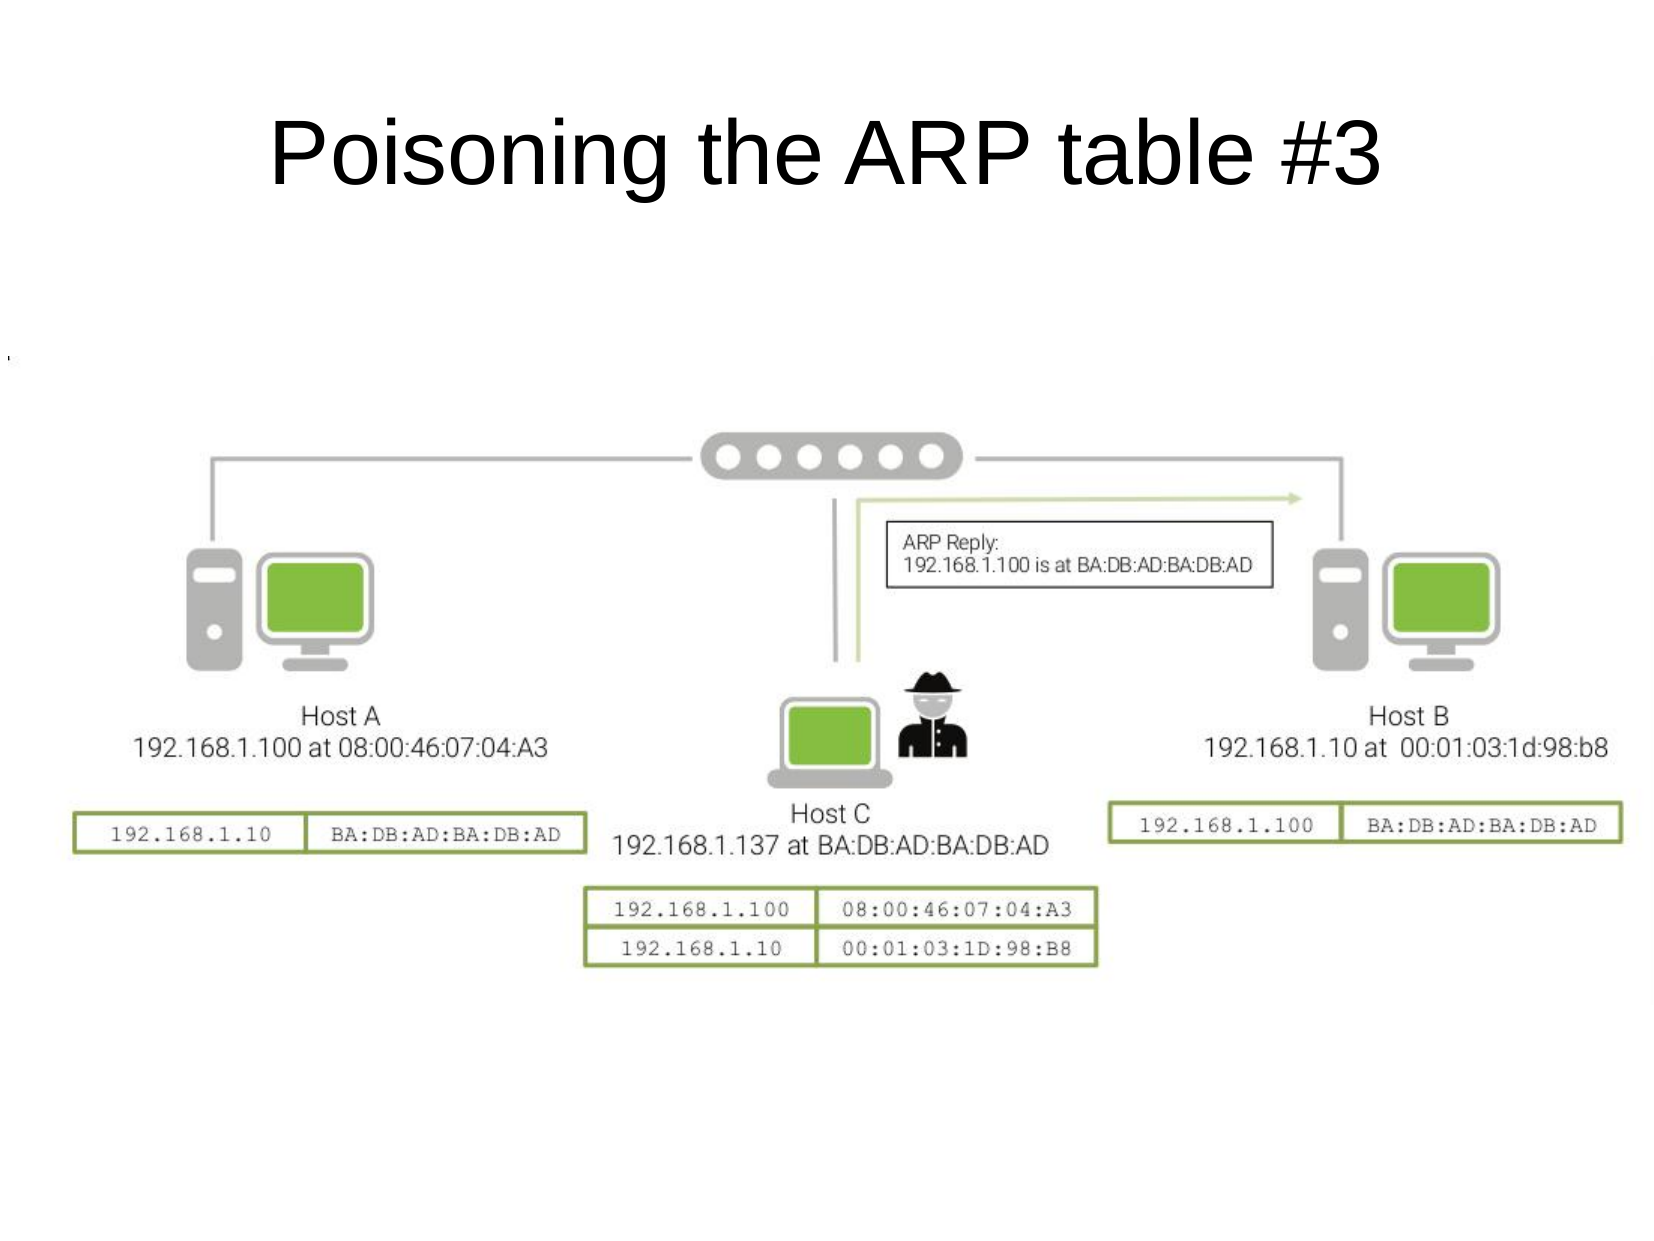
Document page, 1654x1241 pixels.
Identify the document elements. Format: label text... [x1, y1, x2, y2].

picture [8, 356, 1654, 1006]
title Poisoning the ARP table #3 [82, 49, 1571, 257]
